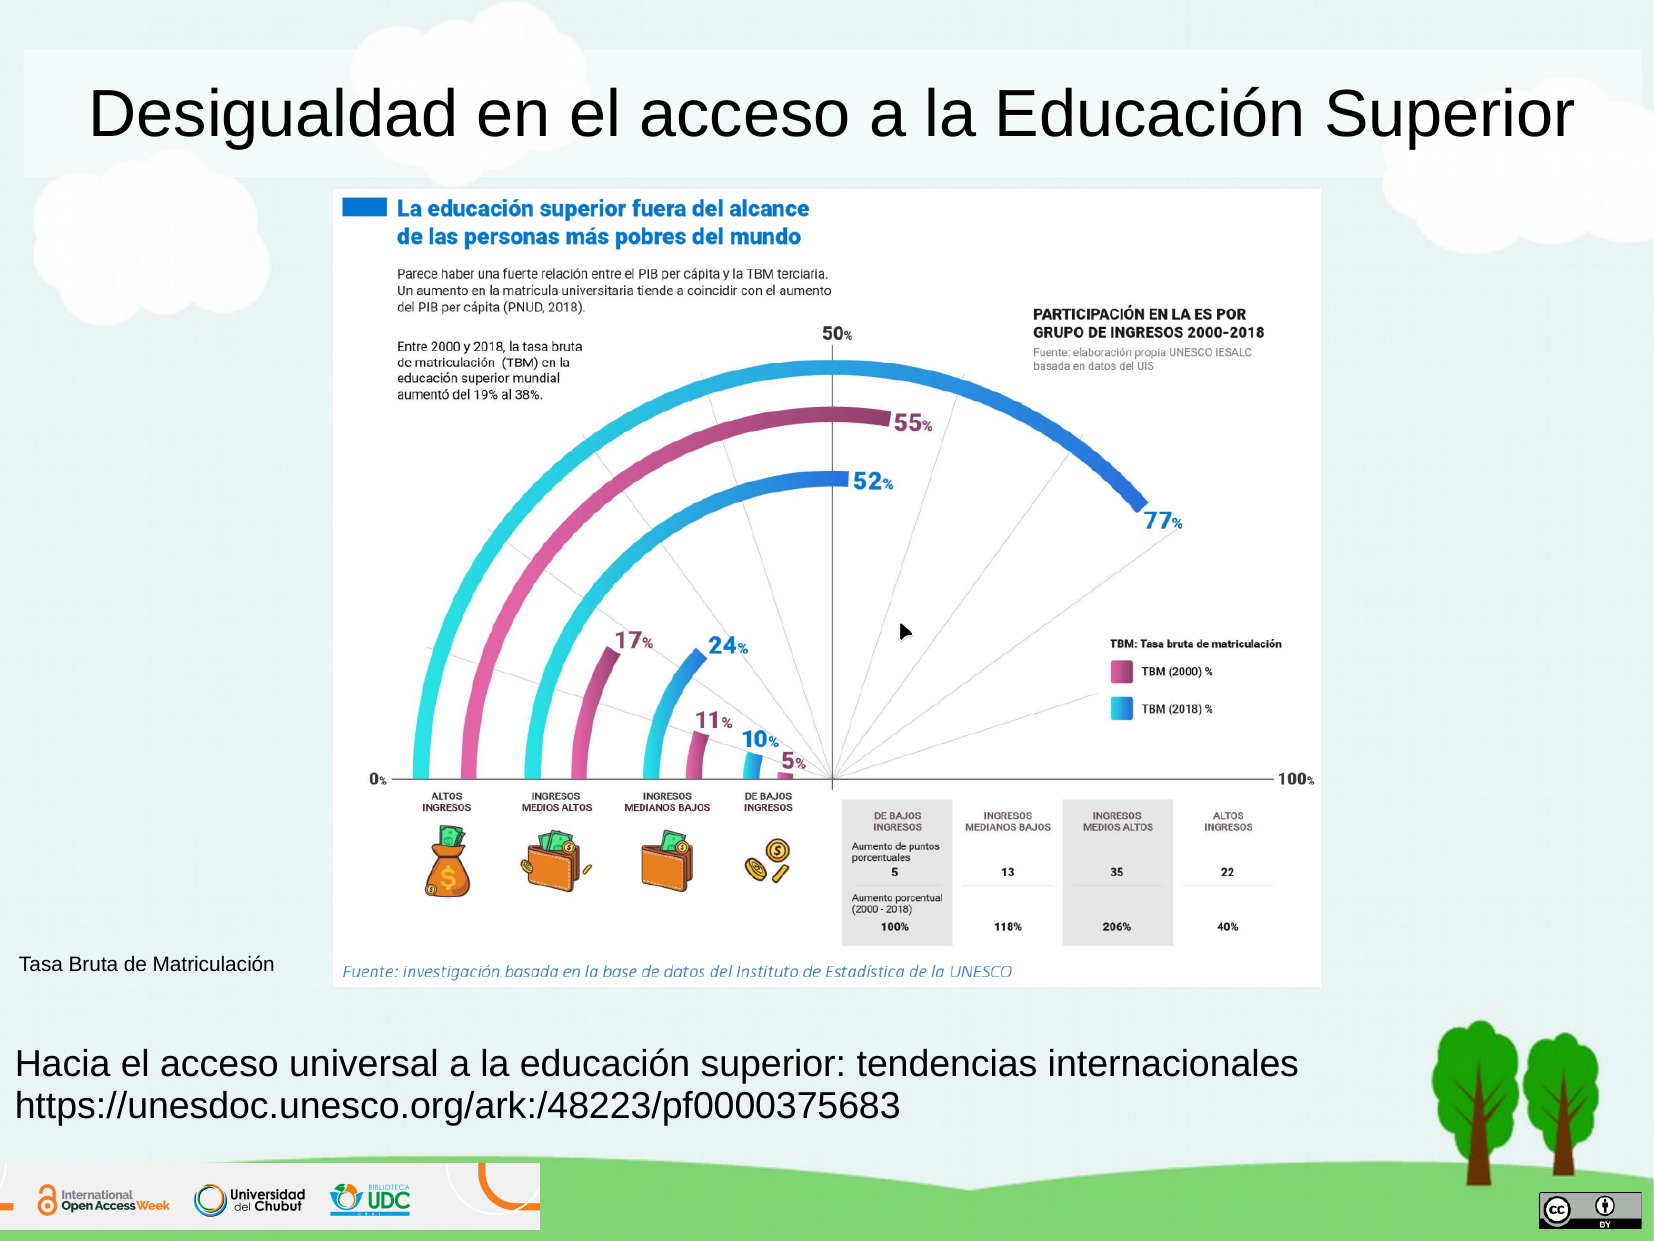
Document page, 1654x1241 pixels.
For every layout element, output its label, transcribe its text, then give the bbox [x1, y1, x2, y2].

picture [0, 0, 1654, 1241]
text_box Hacia el acceso universal a la educación superior: tendencias internacionales https://unesdoc.unesco.org/ark:/48223/pf0000375683 [0, 1035, 1593, 1134]
title Desigualdad en el acceso a la Educación Superior [23, 49, 1642, 178]
text_box Tasa Bruta de Matriculación [4, 944, 296, 984]
